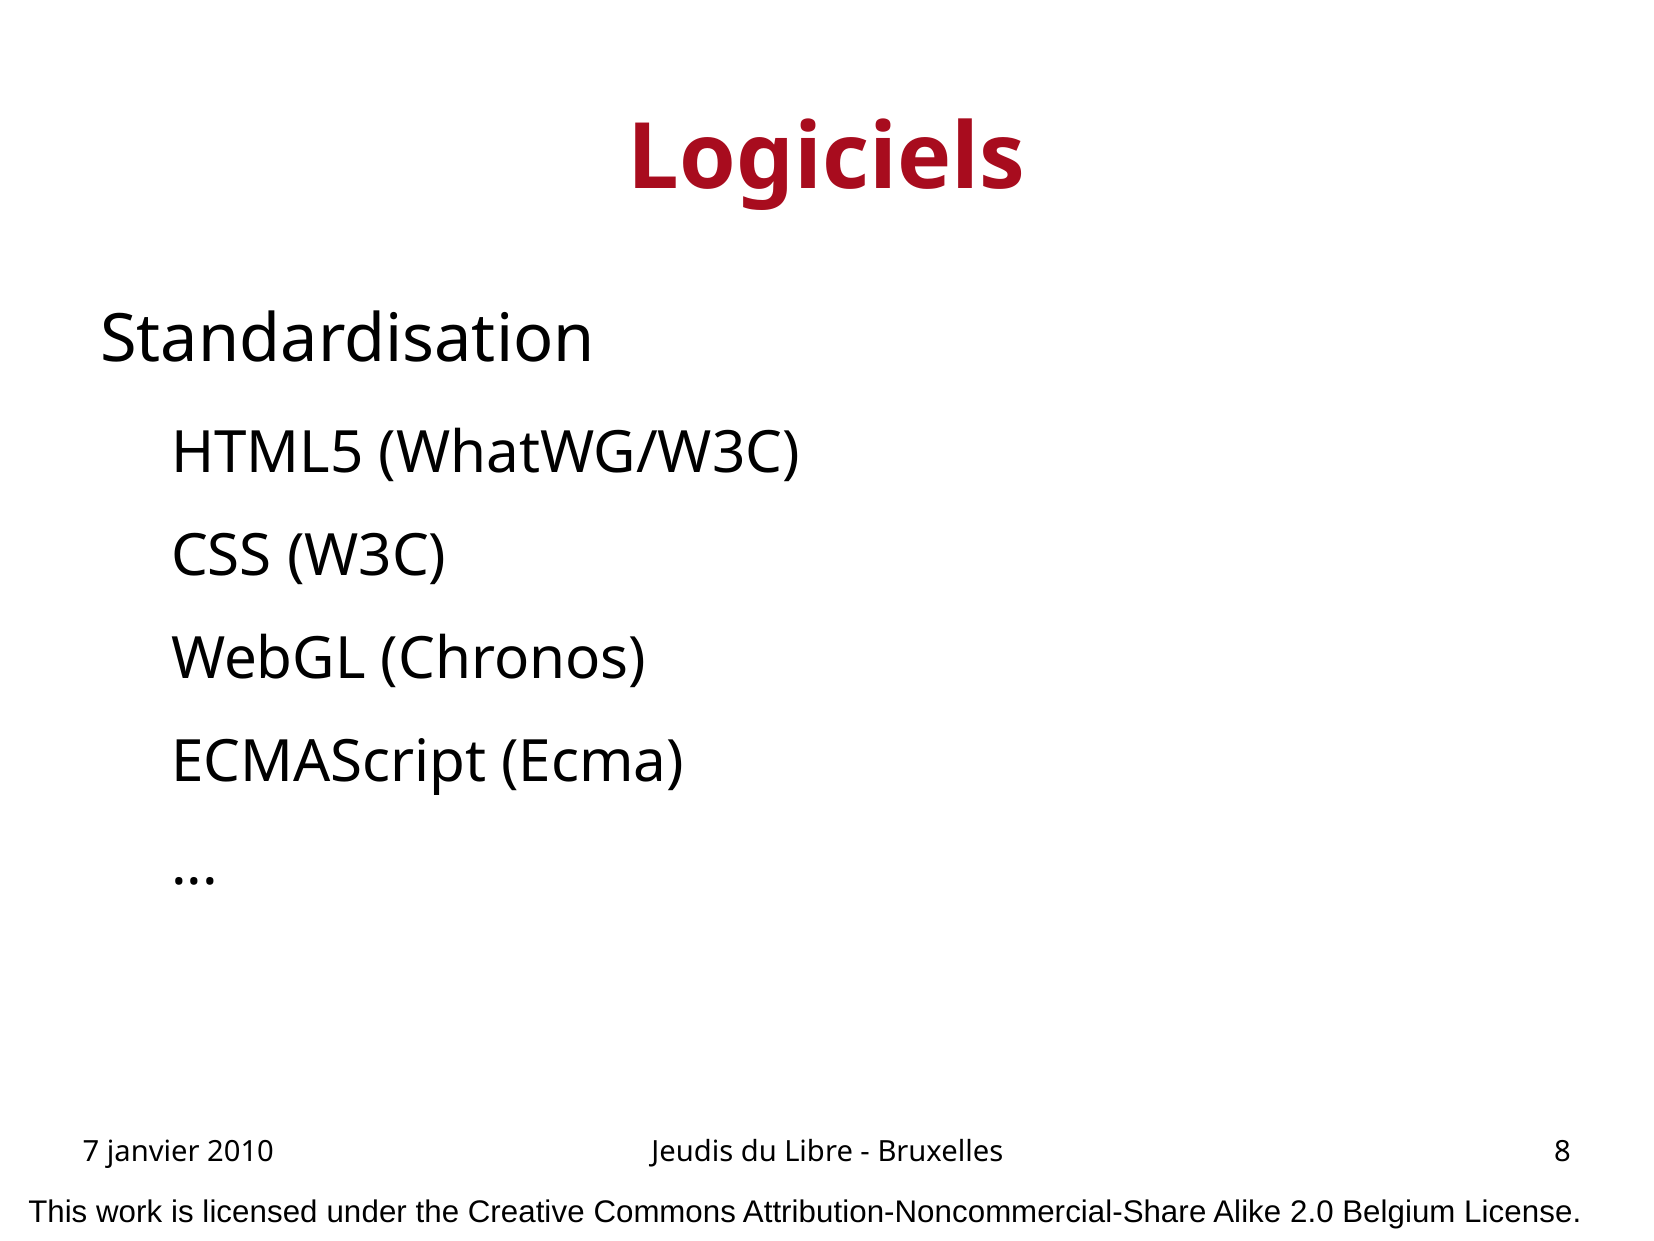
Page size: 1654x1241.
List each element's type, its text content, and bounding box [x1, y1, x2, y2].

list Standardisation HTML5 (WhatWG/W3C) CSS (W3C) WebGL (Chronos) ECMAScript (Ecma) ... [82, 290, 1571, 1094]
title Logiciels [82, 56, 1571, 250]
text_box This work is licensed under the Creative Commons Attribution-Noncommercial-Share Alike 2.0 Belgium License. [13, 1187, 1654, 1241]
